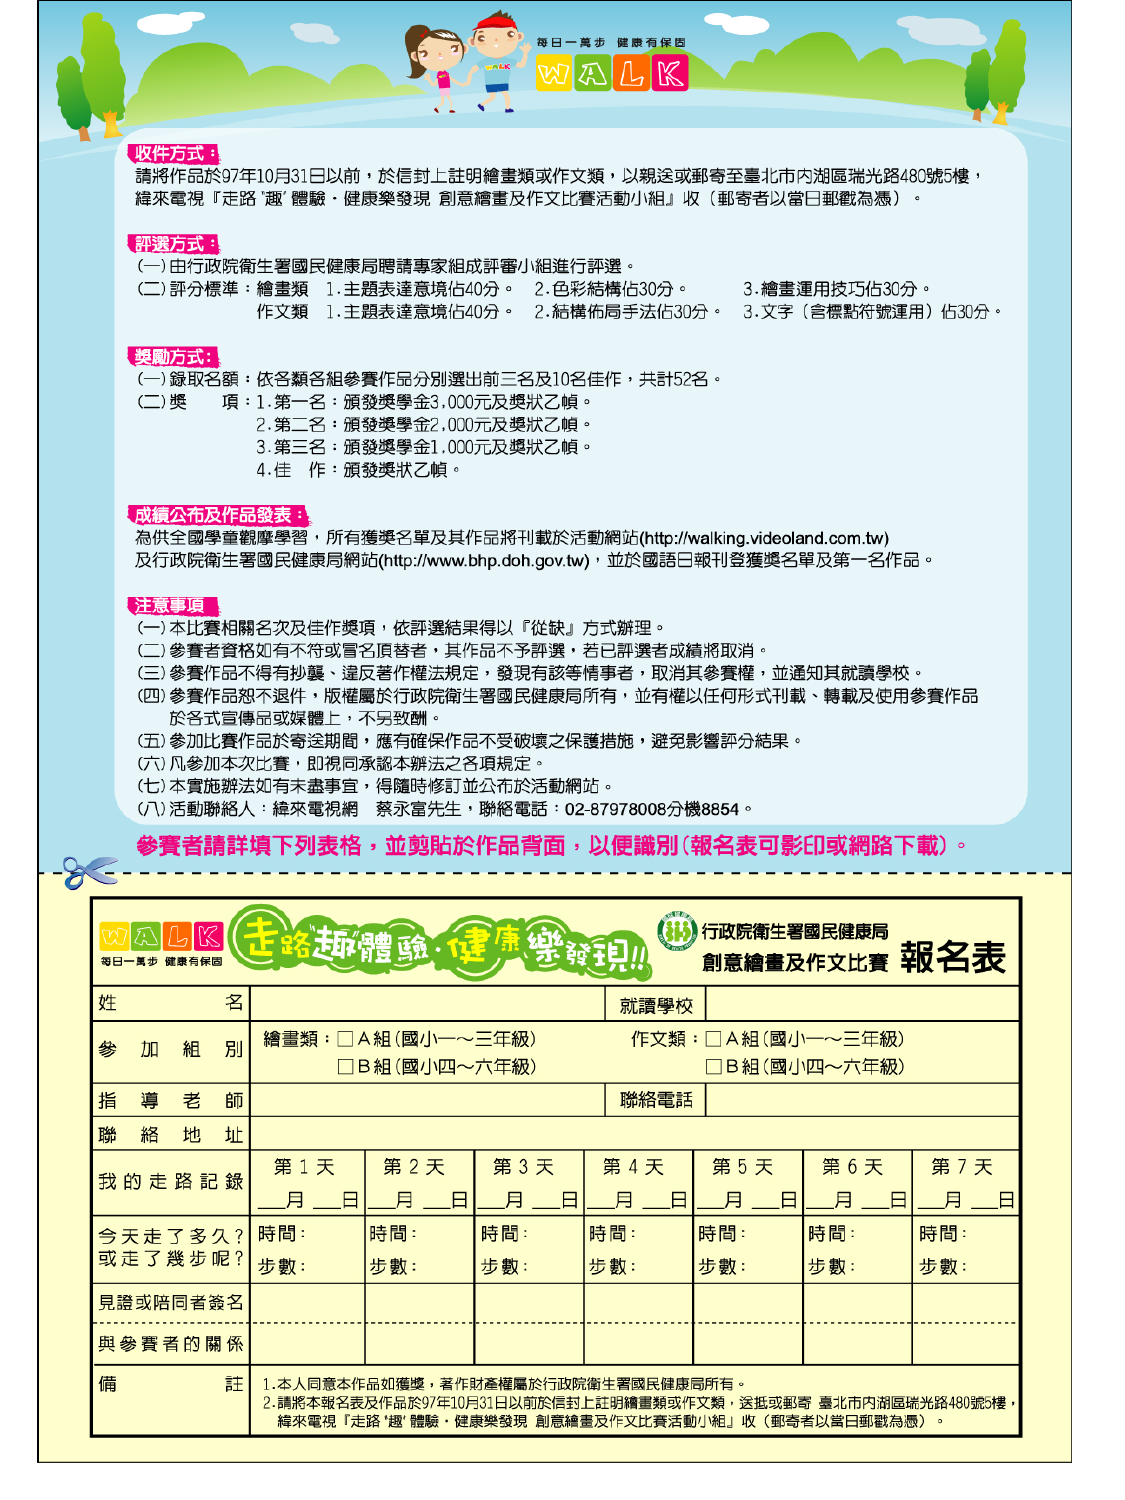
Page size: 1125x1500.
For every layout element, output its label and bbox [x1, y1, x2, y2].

picture [37, 0, 1072, 1463]
